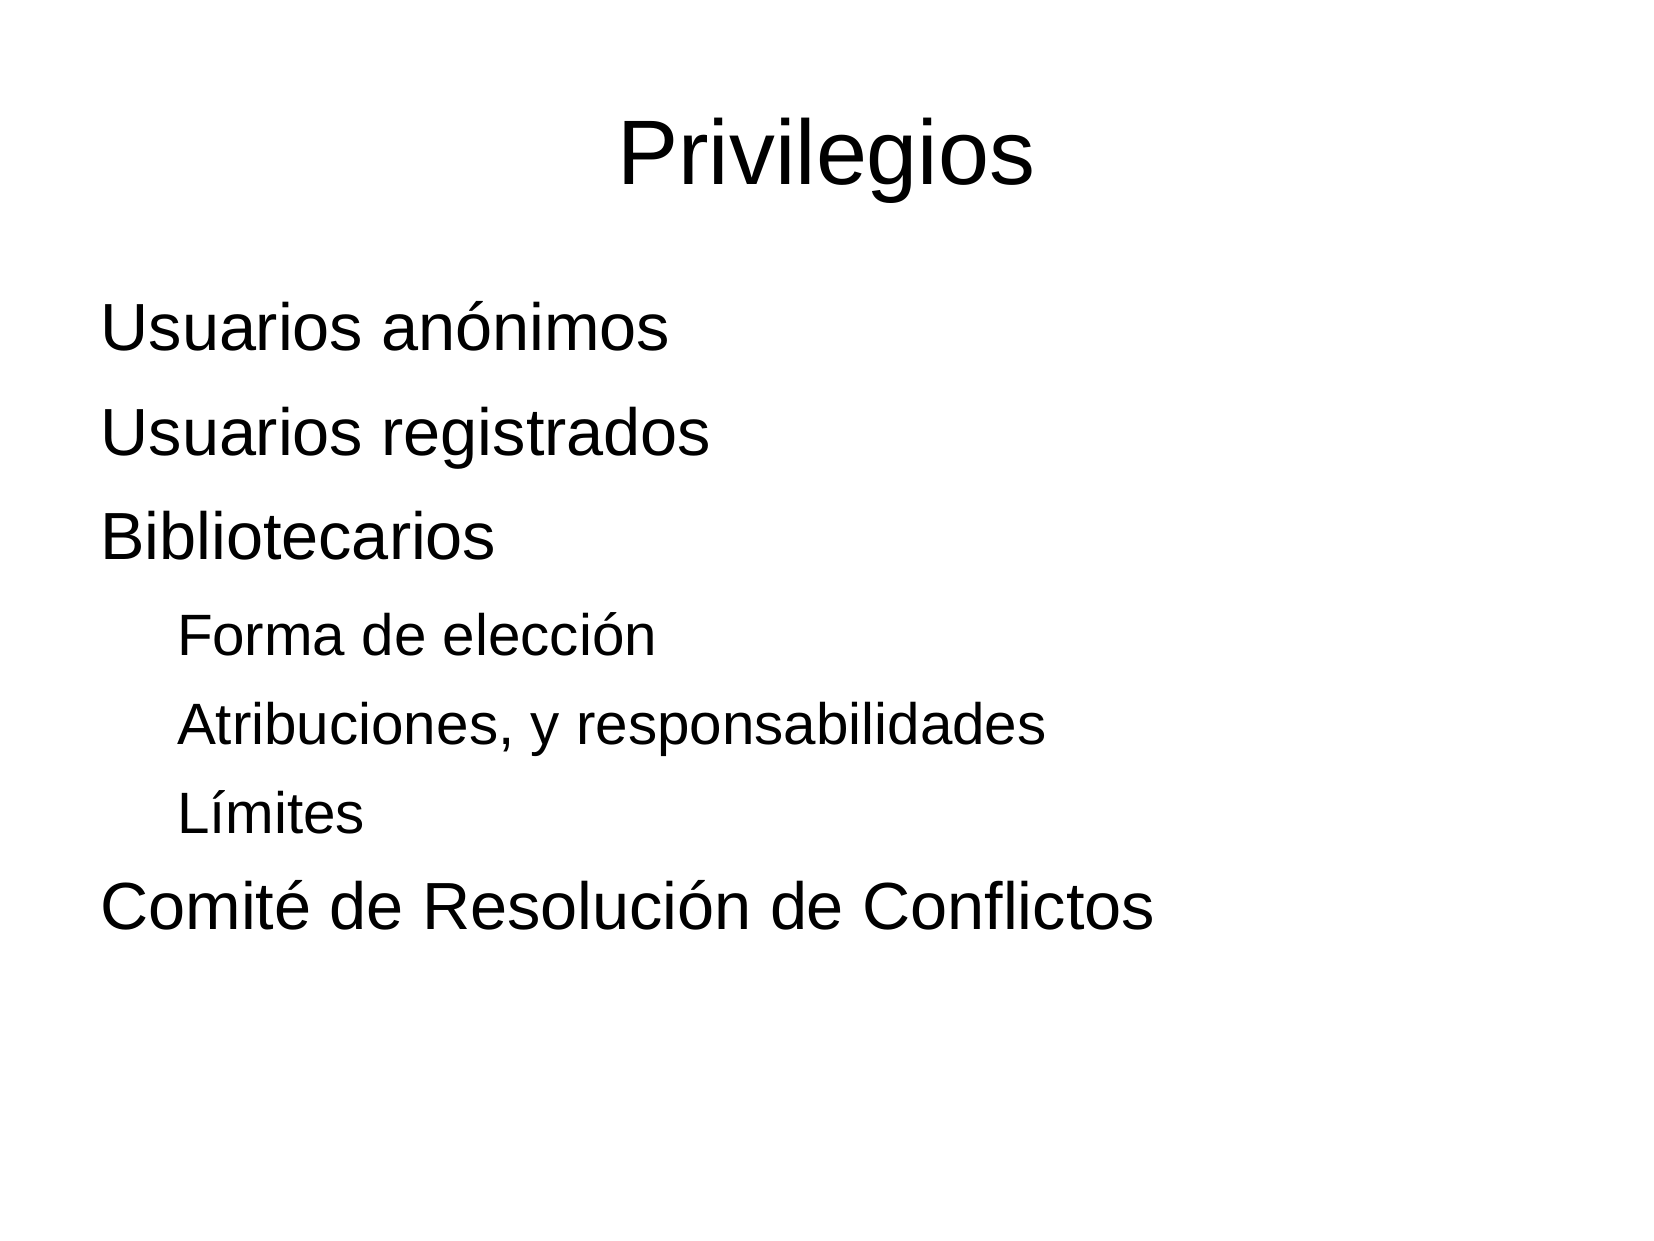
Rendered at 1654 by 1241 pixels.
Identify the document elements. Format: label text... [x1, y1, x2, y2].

title Privilegios [82, 49, 1571, 257]
list Usuarios anónimos Usuarios registrados Bibliotecarios Forma de elección Atribuciones, y responsabilidades Límites Comité de Resolución de Conflictos [82, 290, 1571, 1109]
